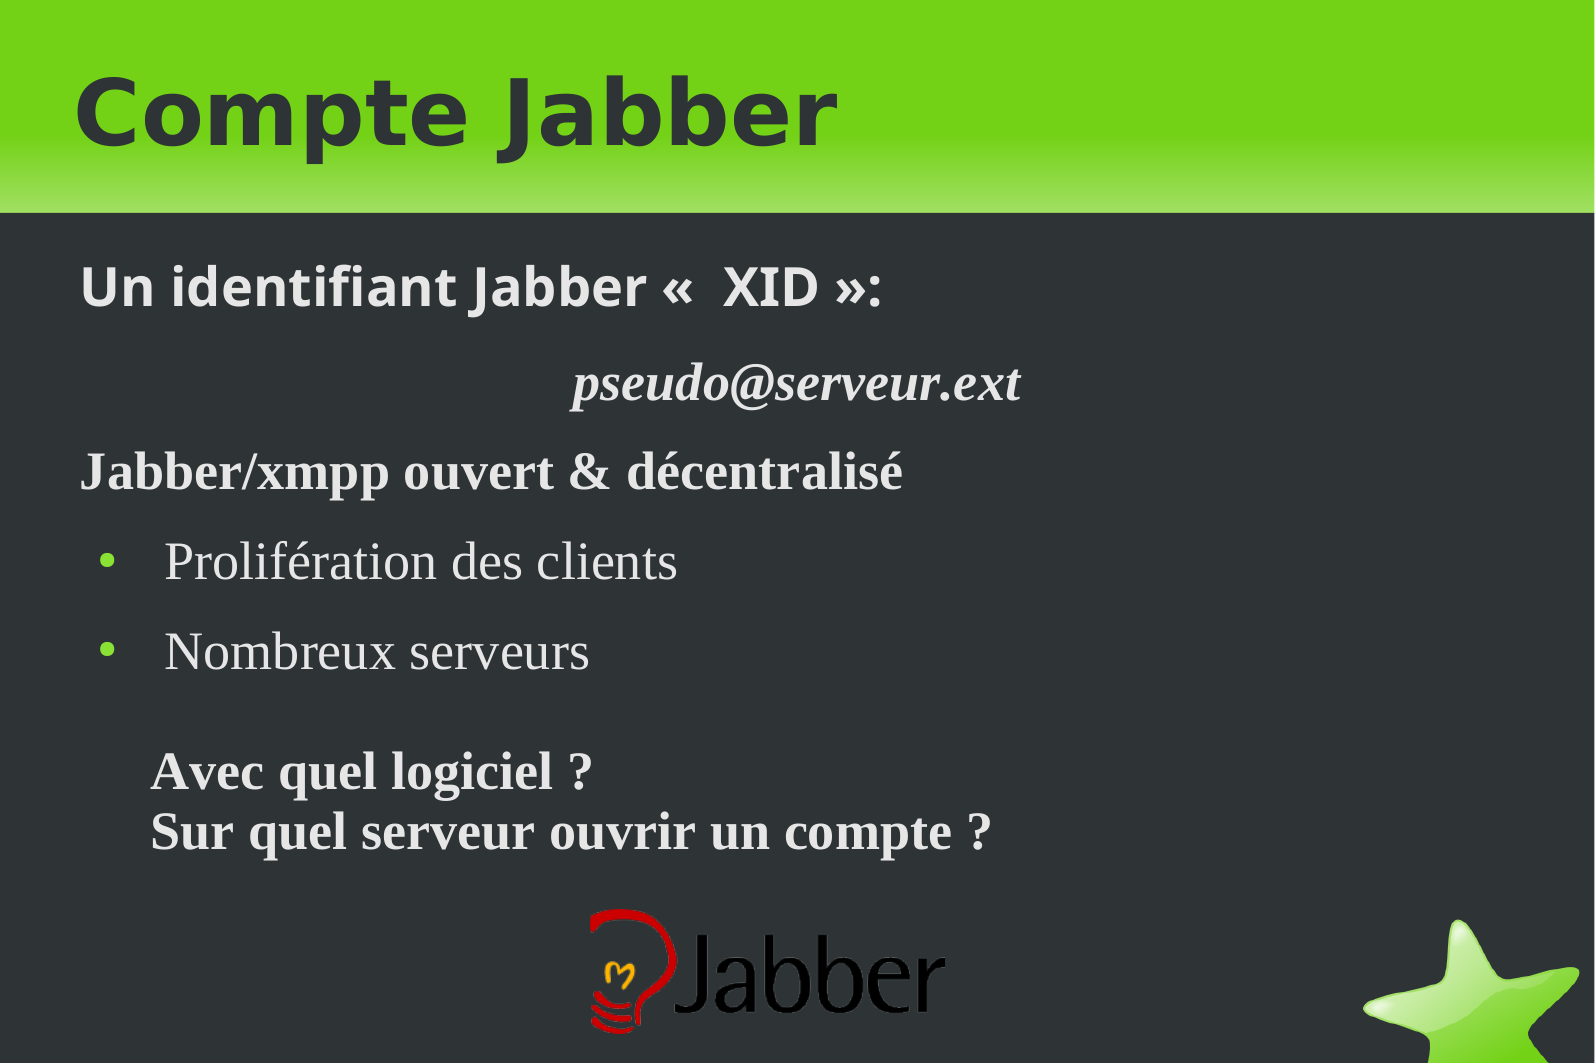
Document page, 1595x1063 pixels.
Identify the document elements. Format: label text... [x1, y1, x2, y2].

picture [0, 0, 1595, 1063]
list Un identifiant Jabber « XID »: pseudo@serveur.ext Jabber/xmpp ouvert & décentralisé Prolifération des clients Nombreux serveurs Avec quel logiciel ? Sur quel serveur ouvrir un compte ? [79, 248, 1515, 951]
title Compte Jabber [74, 24, 1510, 203]
